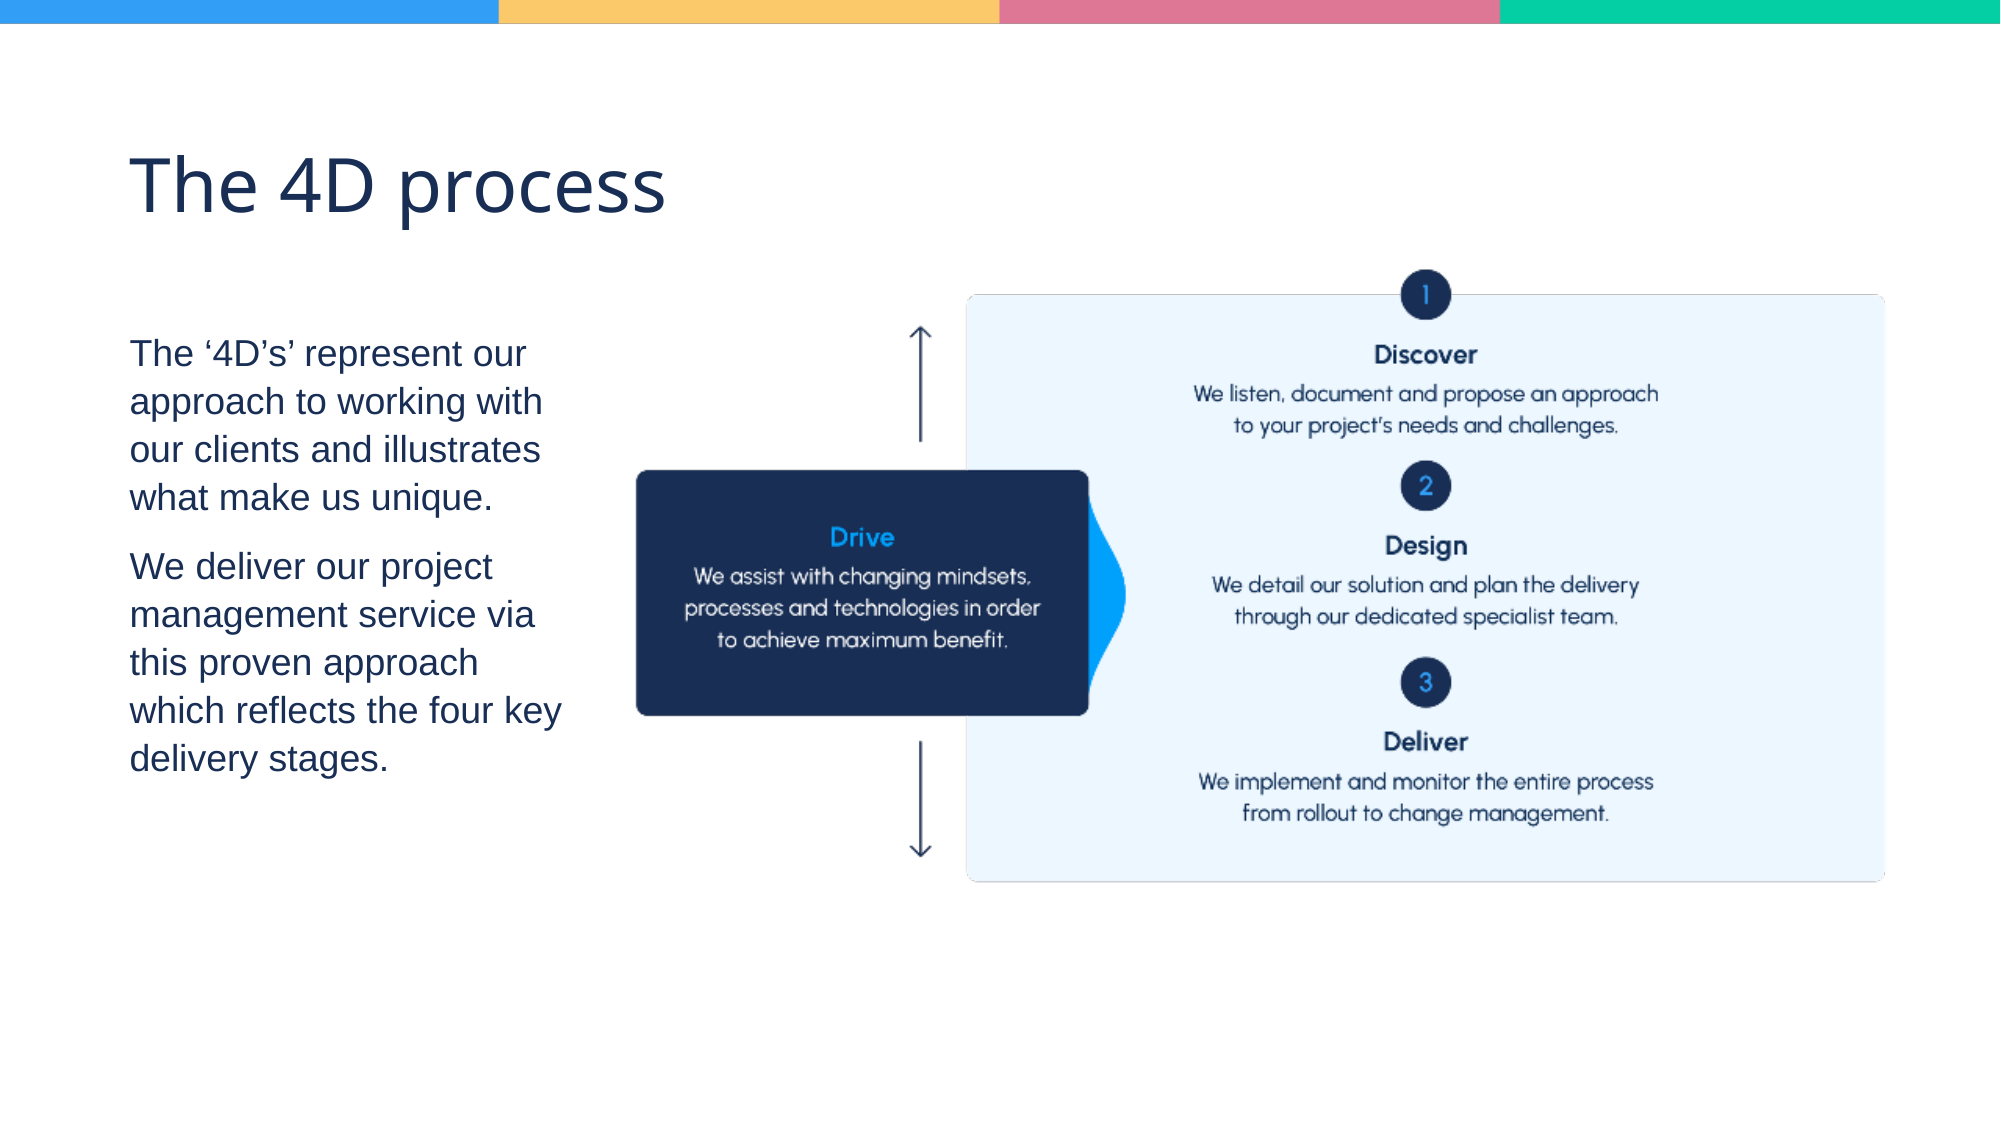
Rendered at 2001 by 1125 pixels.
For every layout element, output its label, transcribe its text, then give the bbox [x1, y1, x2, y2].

list The ‘4D’s’ represent our approach to working with our clients and illustrates what make us unique. We deliver our project management service via this proven approach which reflects the four key delivery stages. [114, 317, 581, 1032]
picture [616, 237, 1913, 901]
title The 4D process [114, 137, 1887, 239]
